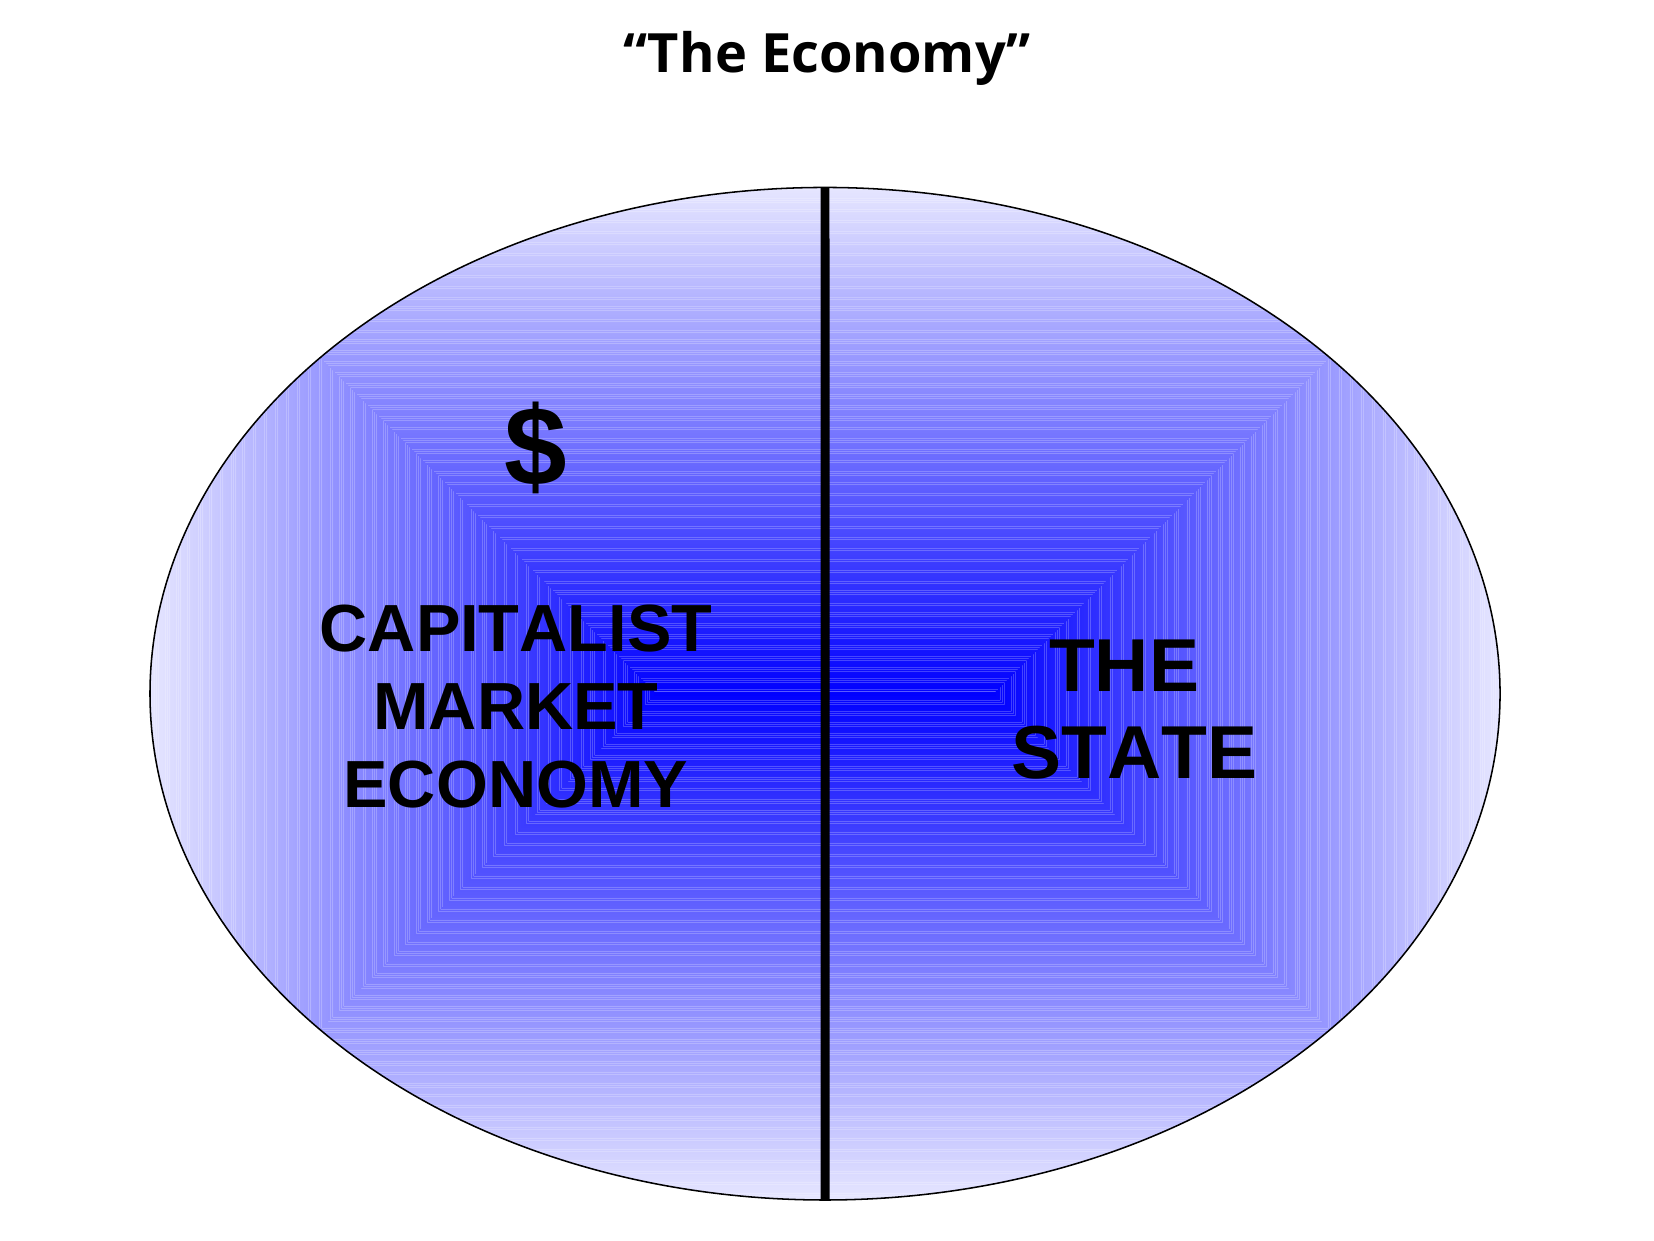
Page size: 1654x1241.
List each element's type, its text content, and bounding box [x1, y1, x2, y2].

text_box [327, 1036, 820, 1200]
text_box “The Economy” [152, 13, 1503, 92]
text_box CAPITALIST MARKET ECONOMY [207, 581, 820, 1036]
text_box $ [467, 372, 605, 527]
text_box [830, 187, 1501, 1200]
text_box [150, 187, 820, 898]
text_box THE STATE [882, 613, 1388, 1241]
